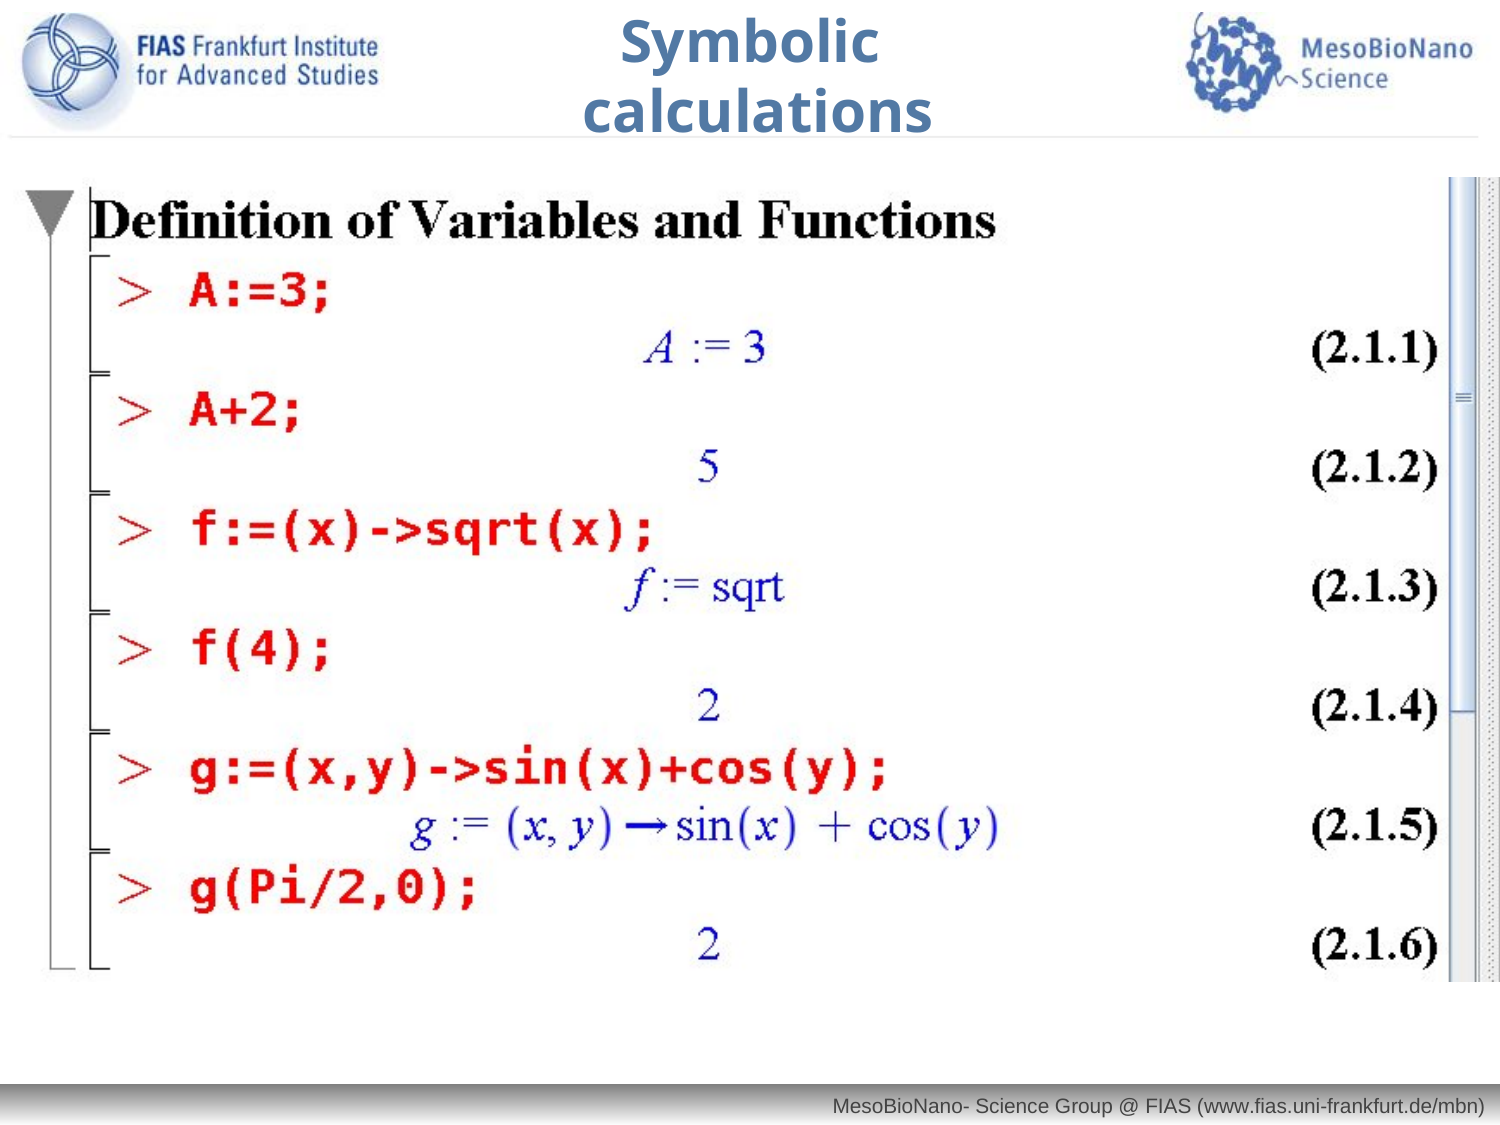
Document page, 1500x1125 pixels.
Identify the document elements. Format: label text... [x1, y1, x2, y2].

title Symbolic calculations [0, 0, 1499, 152]
picture [0, 177, 1500, 982]
